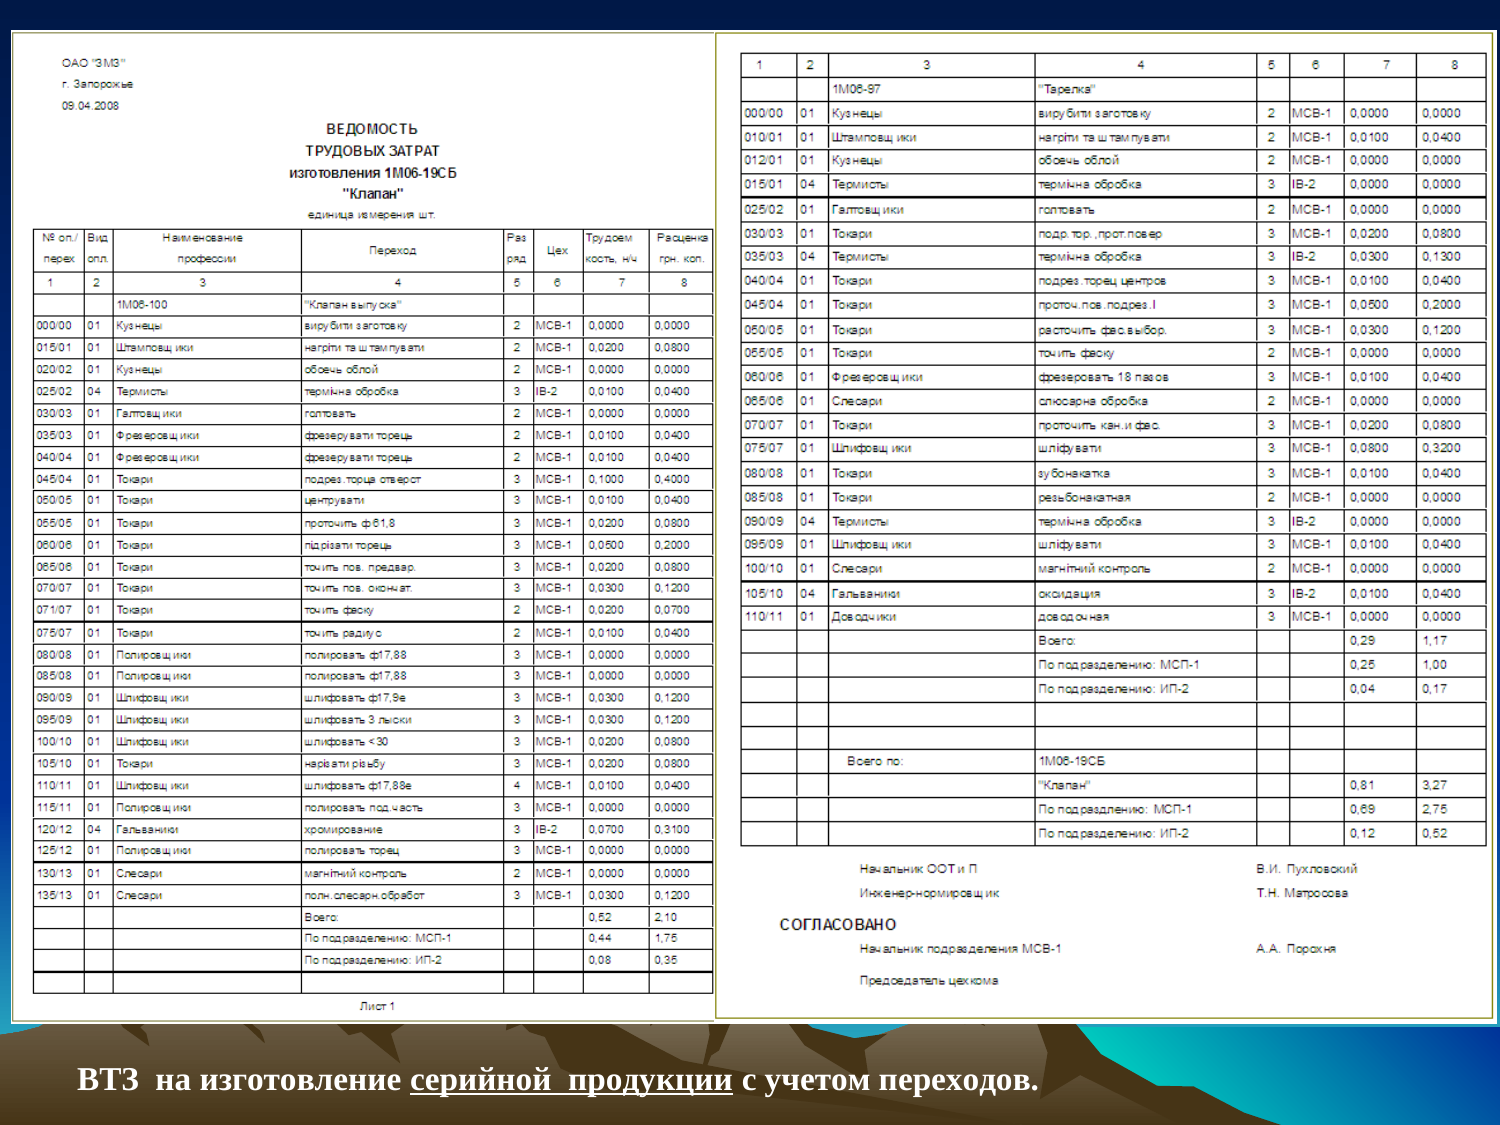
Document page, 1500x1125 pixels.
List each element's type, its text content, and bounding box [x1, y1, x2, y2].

text_box ВТЗ на изготовление серийной продукции с учетом переходов. [62, 1049, 1450, 1106]
picture [11, 30, 1497, 1024]
